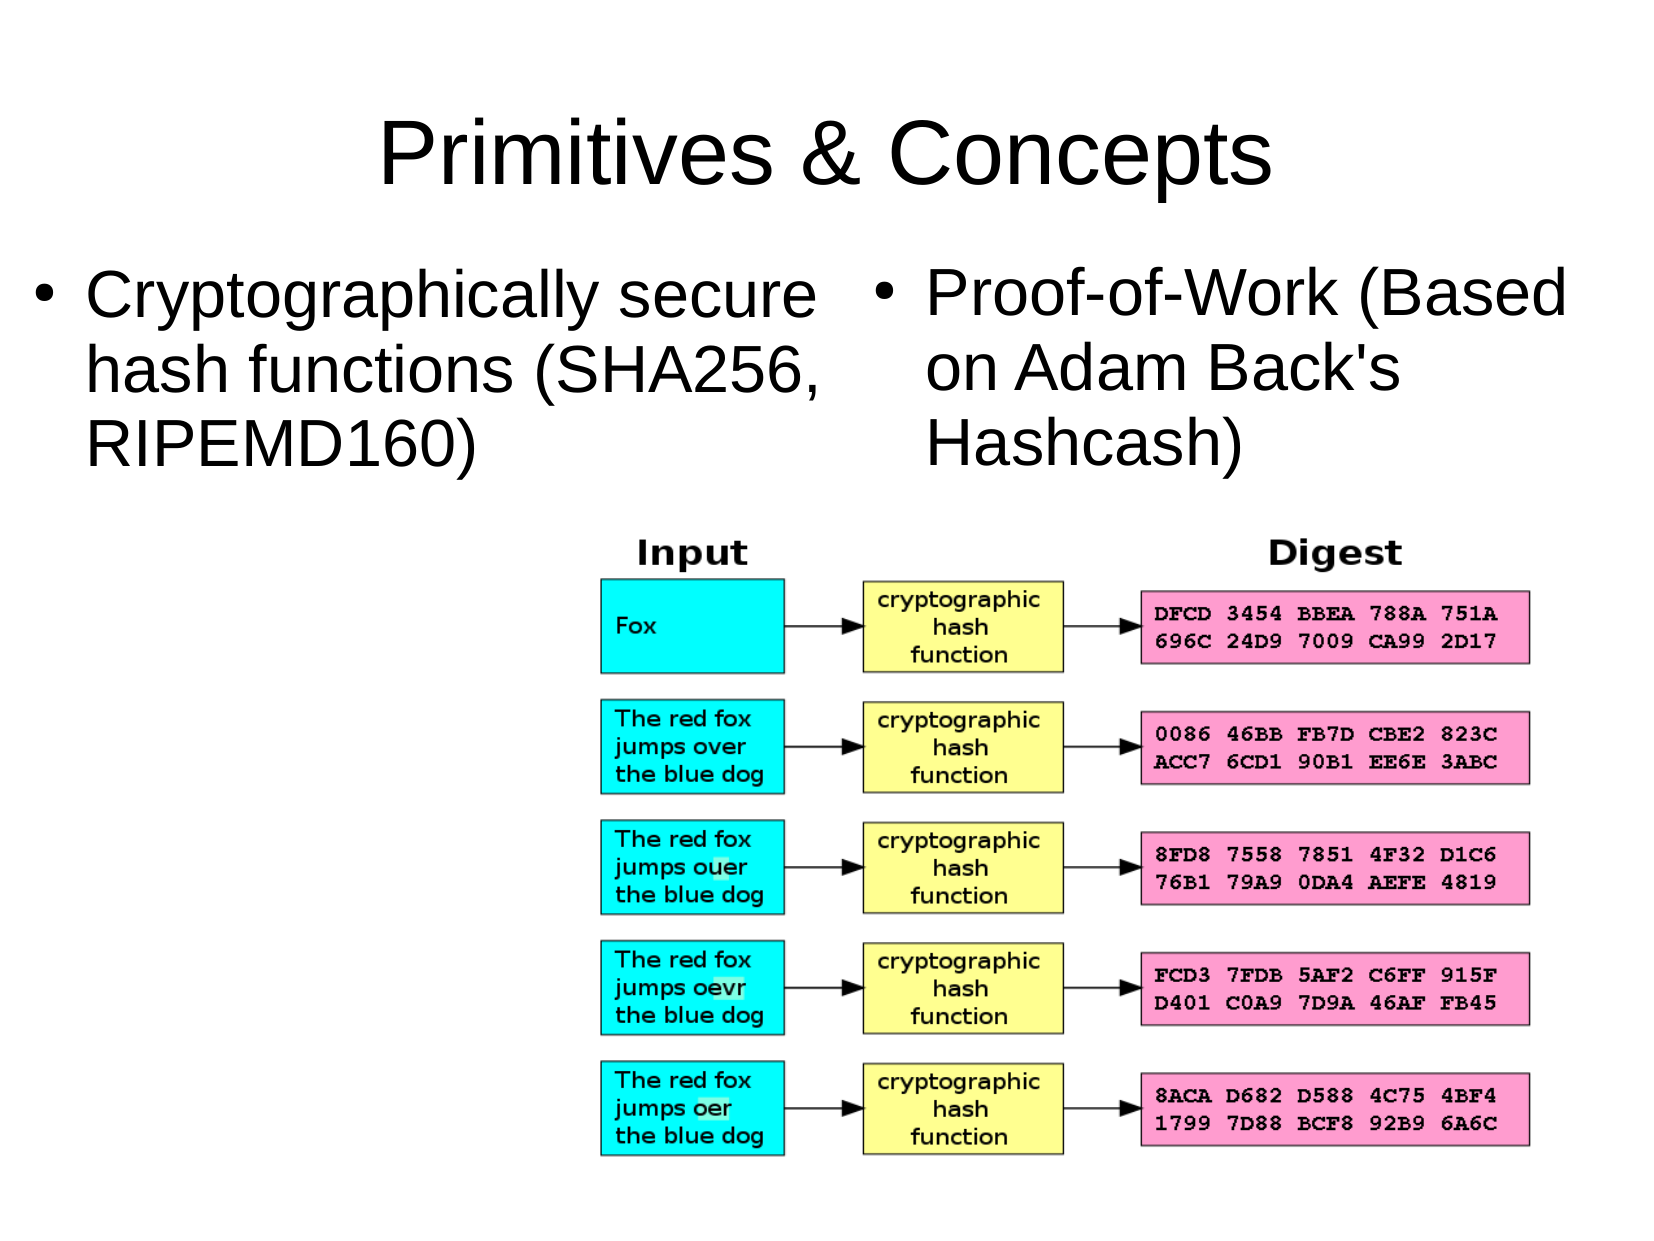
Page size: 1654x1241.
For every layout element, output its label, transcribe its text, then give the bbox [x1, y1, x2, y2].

list Proof-of-Work (Based on Adam Back's Hashcash) [855, 255, 1636, 975]
title Primitives & Concepts [82, 49, 1571, 256]
list Cryptographically secure hash functions (SHA256, RIPEMD160) [15, 256, 855, 1111]
picture [585, 524, 1546, 1171]
